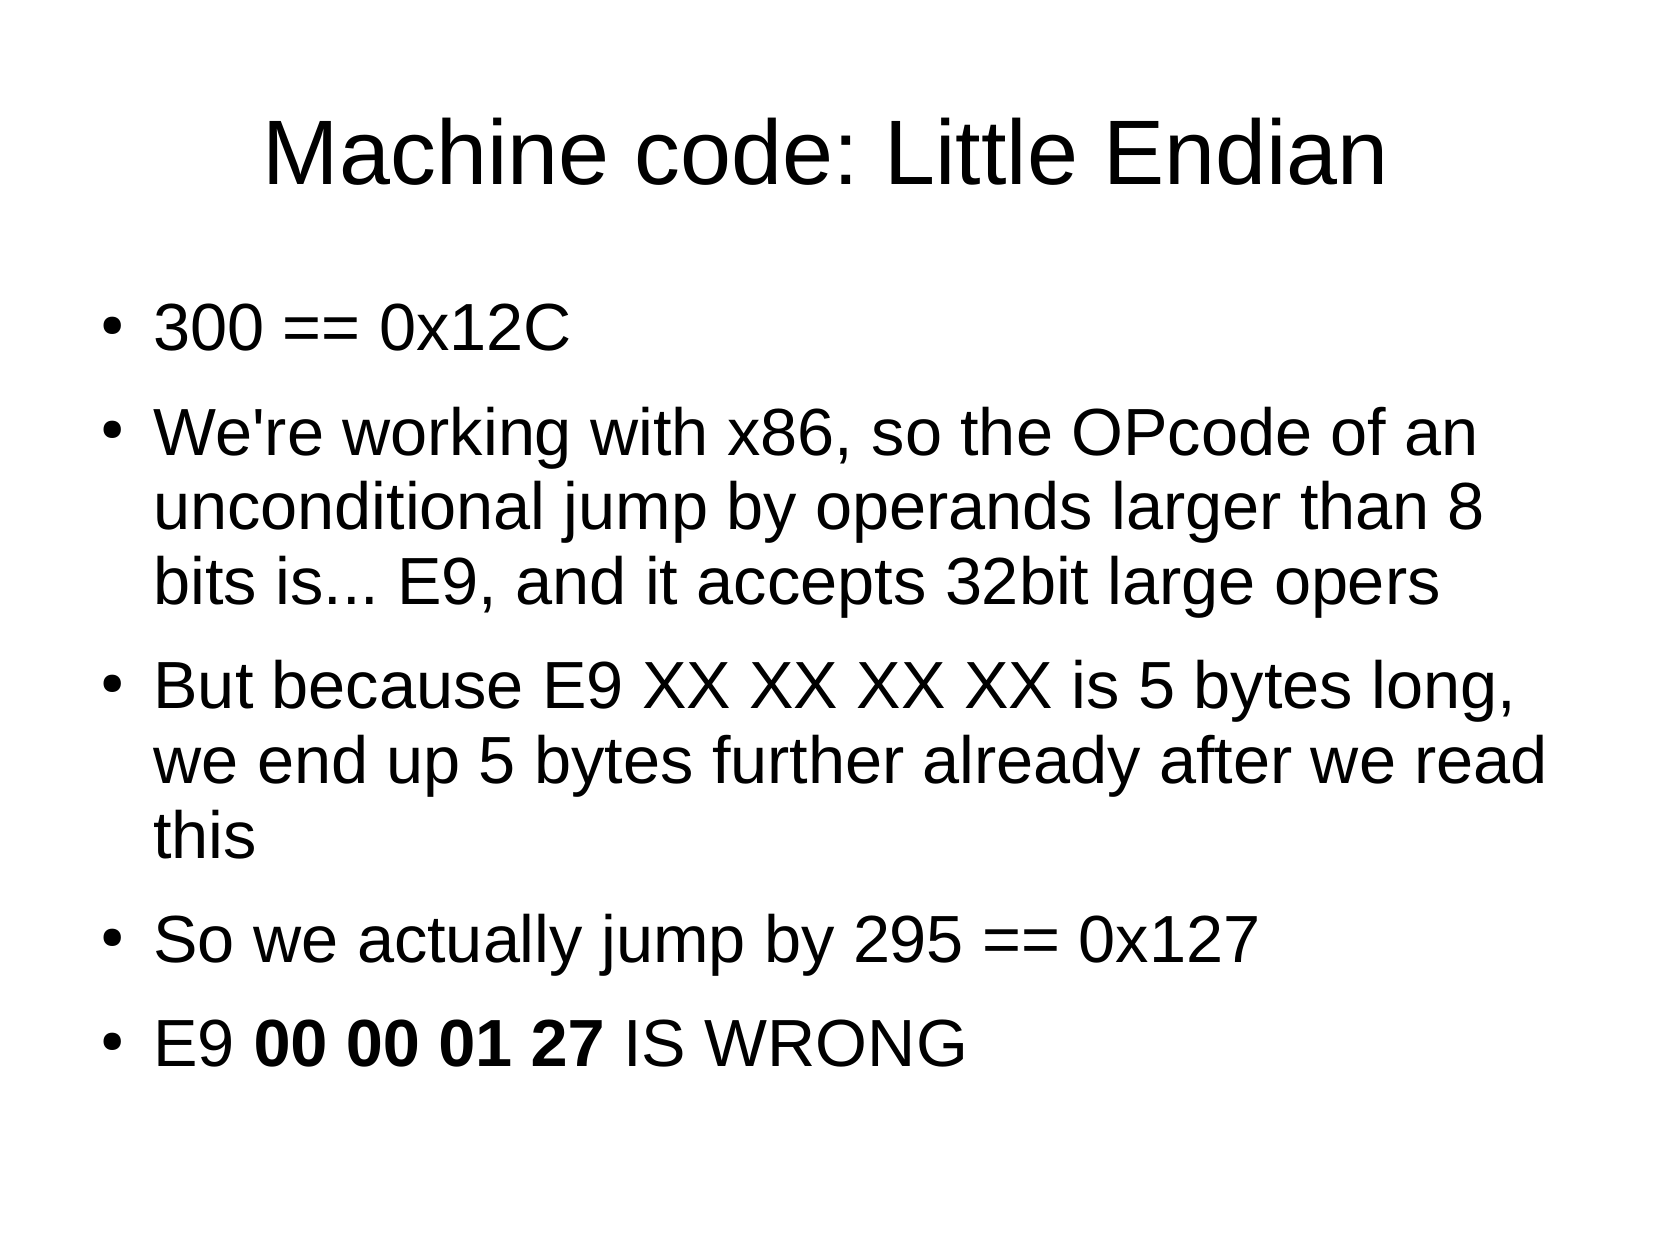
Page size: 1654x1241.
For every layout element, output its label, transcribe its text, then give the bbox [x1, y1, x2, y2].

list 300 == 0x12C We're working with x86, so the OPcode of an unconditional jump by operands larger than 8 bits is... E9, and it accepts 32bit large opers But because E9 XX XX XX XX is 5 bytes long, we end up 5 bytes further already after we read this So we actually jump by 295 == 0x127 E9 00 00 01 27 IS WRONG [82, 290, 1571, 1217]
title Machine code: Little Endian [82, 49, 1571, 257]
